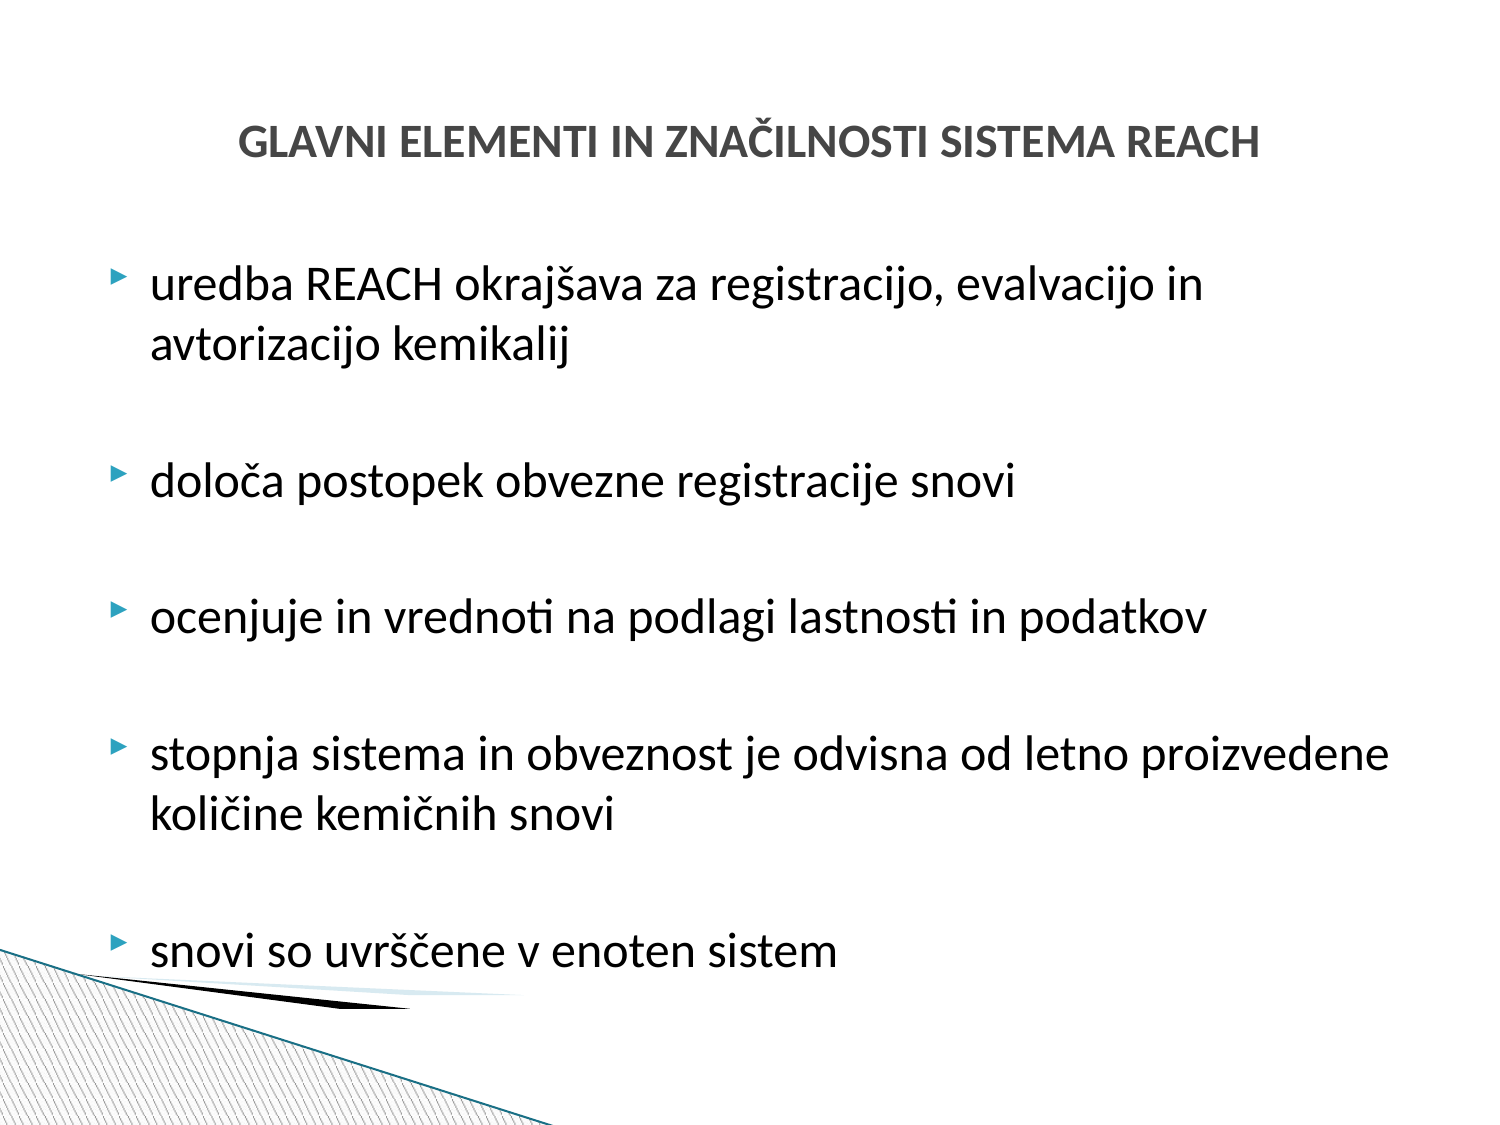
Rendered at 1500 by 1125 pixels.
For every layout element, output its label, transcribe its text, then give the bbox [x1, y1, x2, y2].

picture [0, 952, 543, 1125]
title GLAVNI ELEMENTI IN ZNAČILNOSTI SISTEMA REACH [75, 45, 1425, 233]
list uredba REACH okrajšava za registracijo, evalvacijo in avtorizacijo kemikalij določa postopek obvezne registracije snovi ocenjuje in vrednoti na podlagi lastnosti in podatkov stopnja sistema in obveznost je odvisna od letno proizvedene količine kemičnih snovi snovi so uvrščene v enoten sistem [75, 243, 1425, 986]
